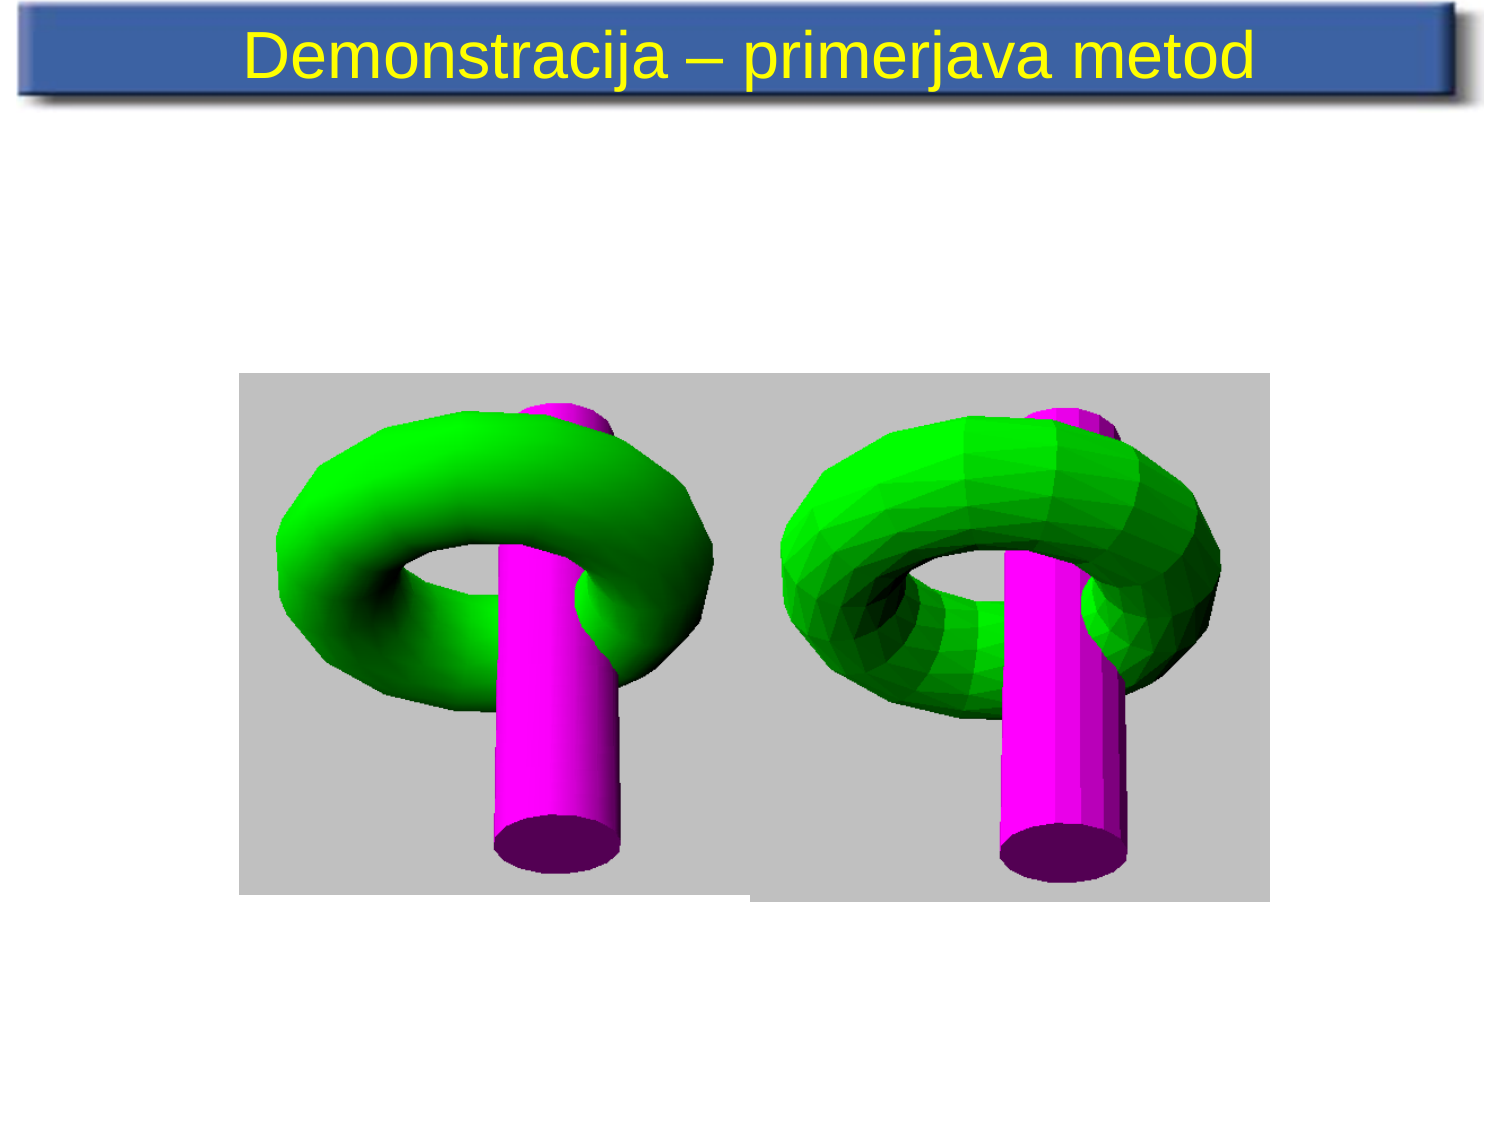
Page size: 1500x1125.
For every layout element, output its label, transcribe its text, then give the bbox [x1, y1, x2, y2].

picture [239, 373, 1270, 902]
picture [16, 0, 1484, 113]
title Demonstracija – primerjava metod [75, 0, 1426, 104]
